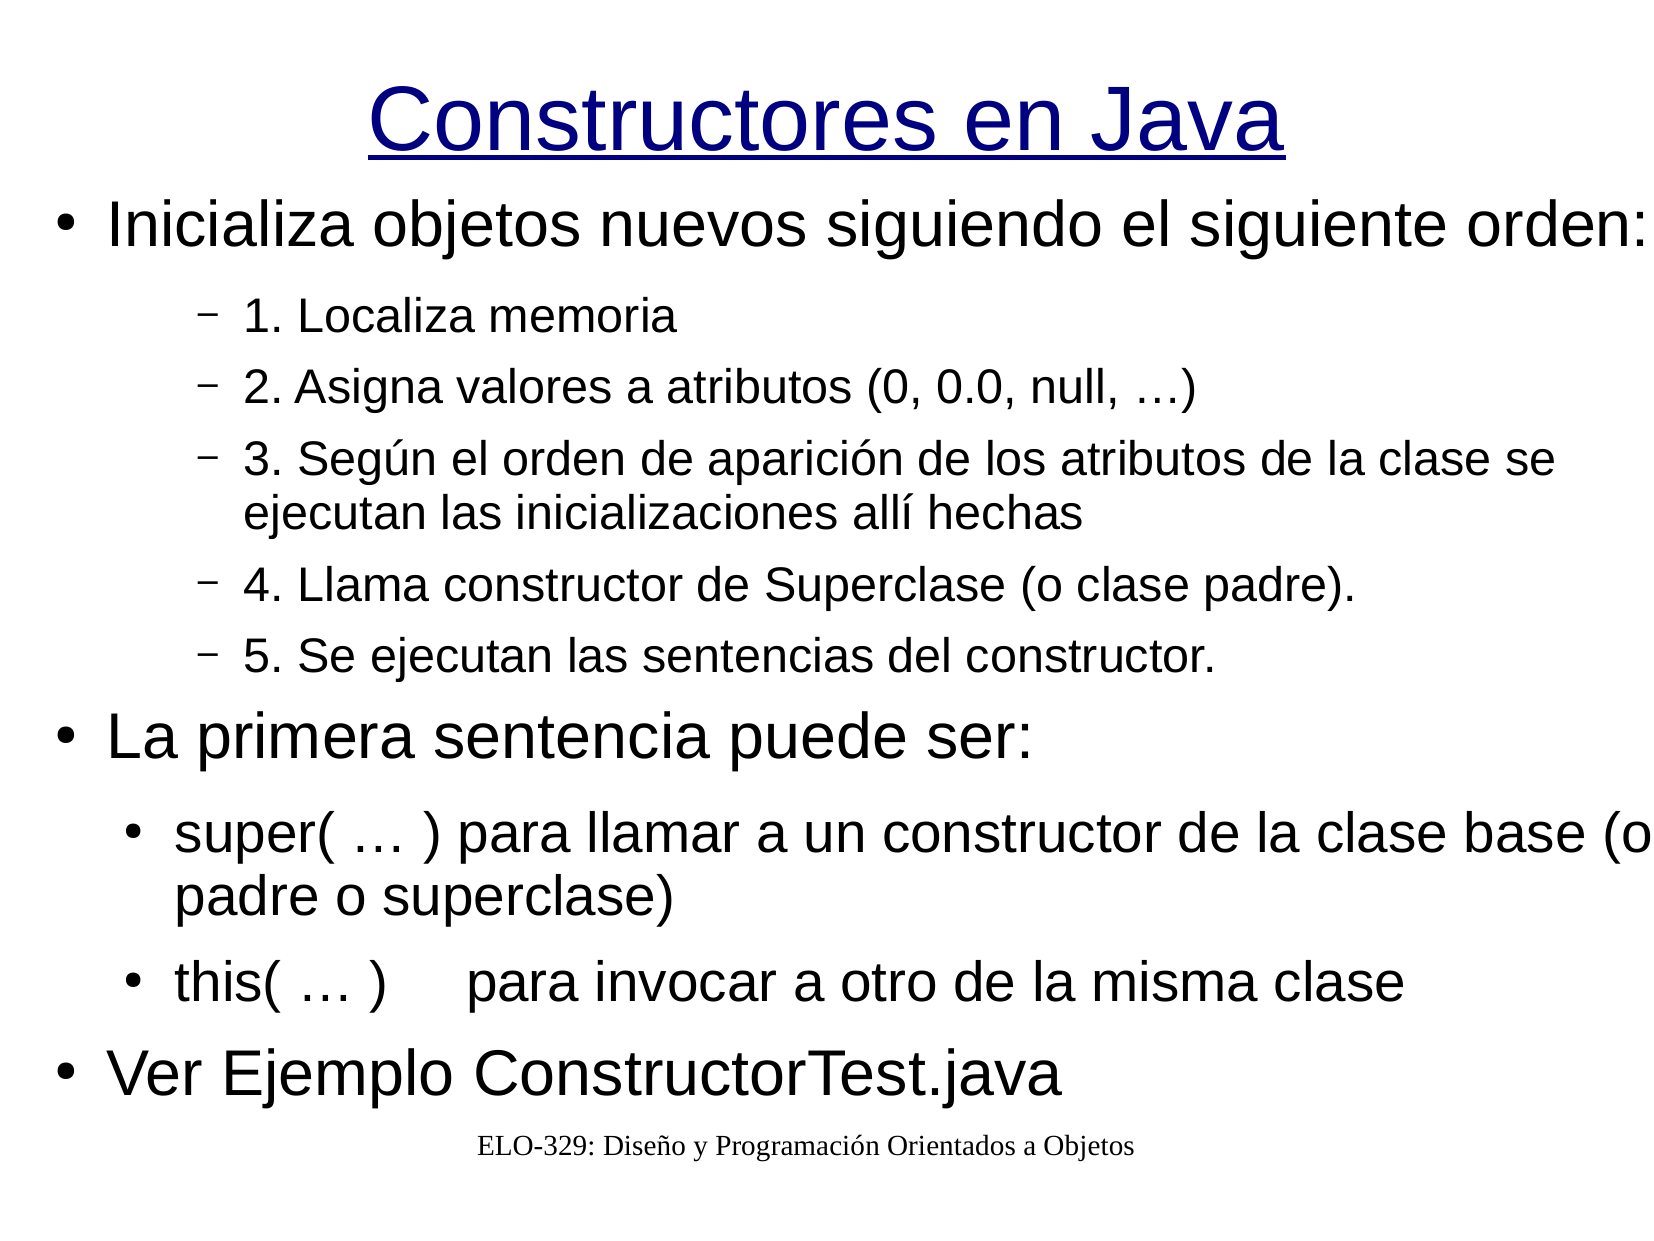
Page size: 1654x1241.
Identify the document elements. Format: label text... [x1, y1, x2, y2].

list Inicializa objetos nuevos siguiendo el siguiente orden: 1. Localiza memoria 2. Asigna valores a atributos (0, 0.0, null, …) 3. Según el orden de aparición de los atributos de la clase se ejecutan las inicializaciones allí hechas 4. Llama constructor de Superclase (o clase padre). 5. Se ejecutan las sentencias del constructor. La primera sentencia puede ser: super( … ) para llamar a un constructor de la clase base (o padre o superclase) this( … ) para invocar a otro de la misma clase Ver Ejemplo ConstructorTest.java [37, 187, 1654, 1126]
title Constructores en Java [82, 56, 1571, 181]
